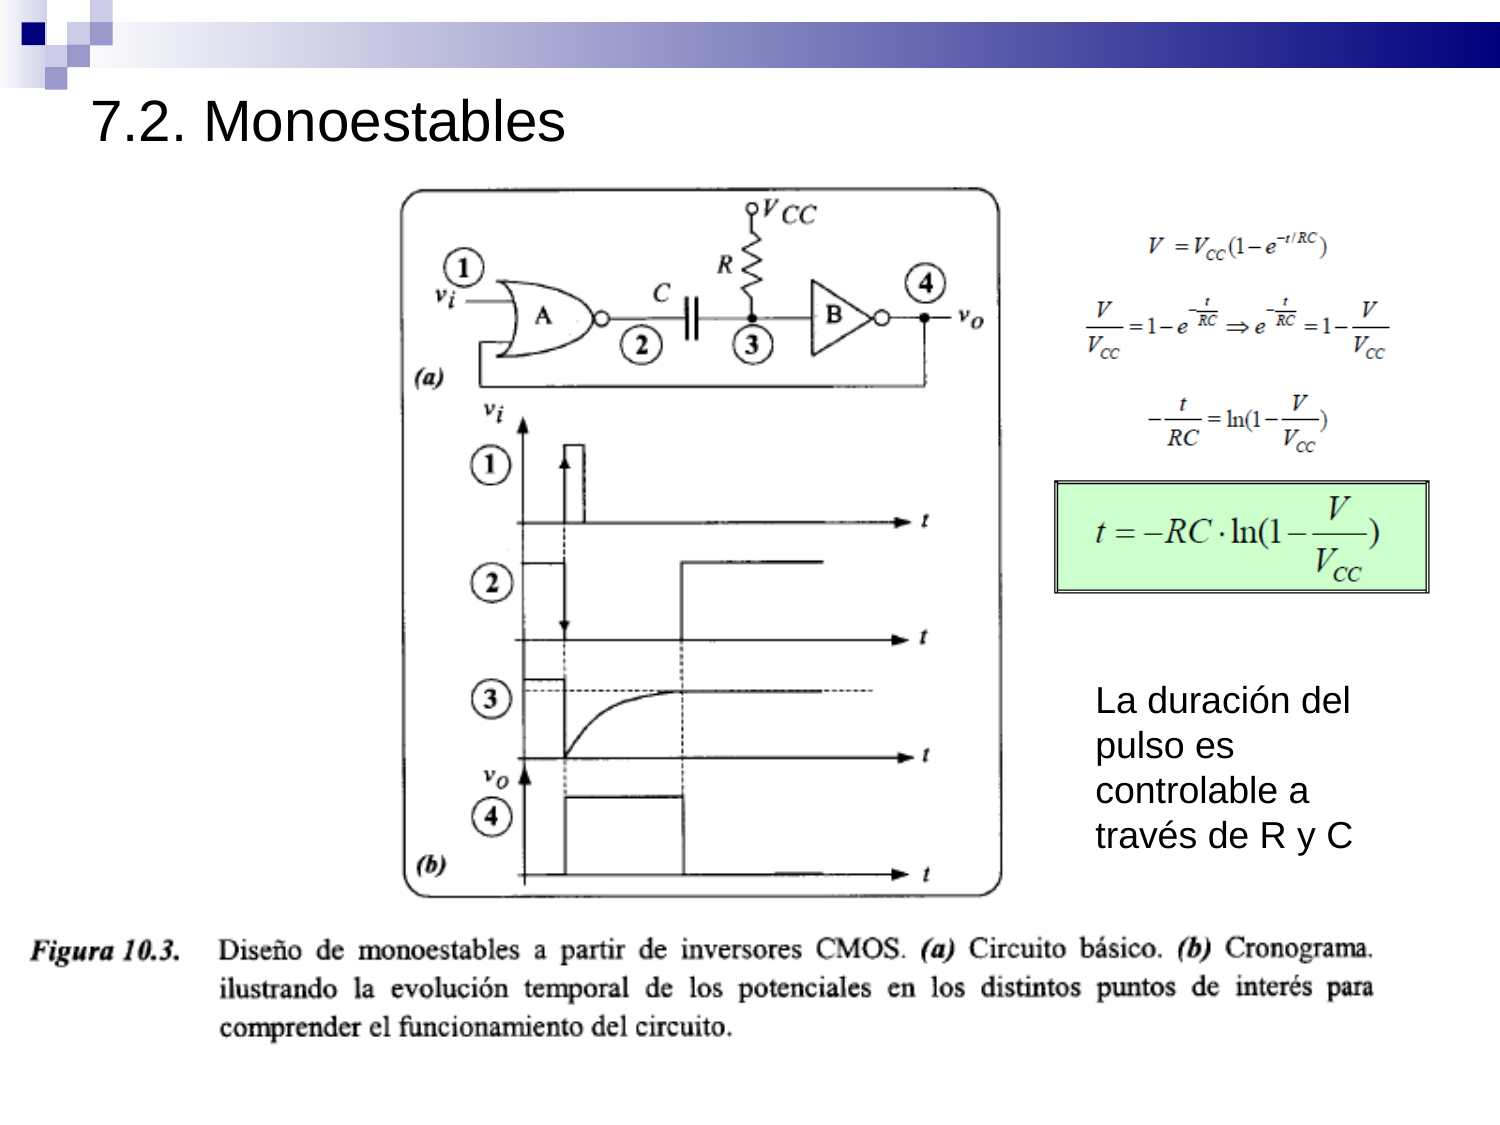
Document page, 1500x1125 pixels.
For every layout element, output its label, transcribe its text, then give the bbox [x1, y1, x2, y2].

text_box La duración del pulso es controlable a través de R y C [1080, 668, 1400, 865]
picture [29, 184, 1455, 1051]
title 7.2. Monoestables [75, 74, 1426, 161]
